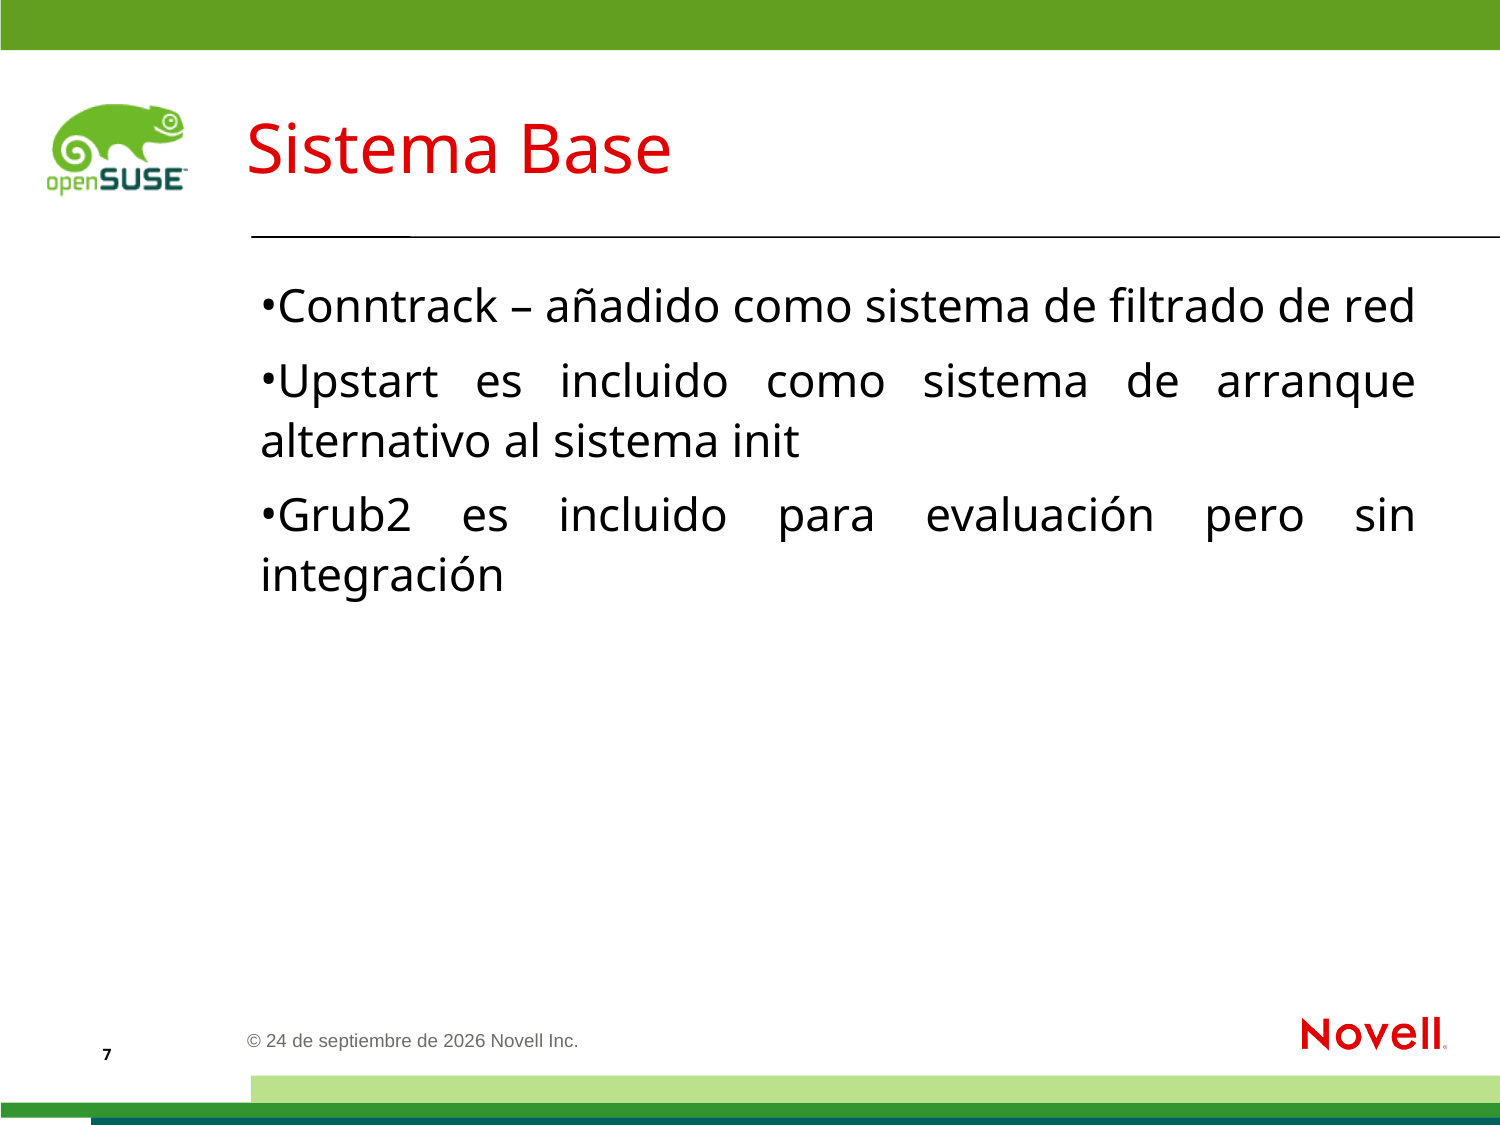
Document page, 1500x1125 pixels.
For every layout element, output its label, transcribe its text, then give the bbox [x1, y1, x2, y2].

picture [47, 104, 188, 197]
title Sistema Base [246, 60, 1409, 239]
picture [1295, 1026, 1453, 1056]
list Conntrack – añadido como sistema de filtrado de red Upstart es incluido como sistema de arranque alternativo al sistema init Grub2 es incluido para evaluación pero sin integración [245, 267, 1458, 1026]
